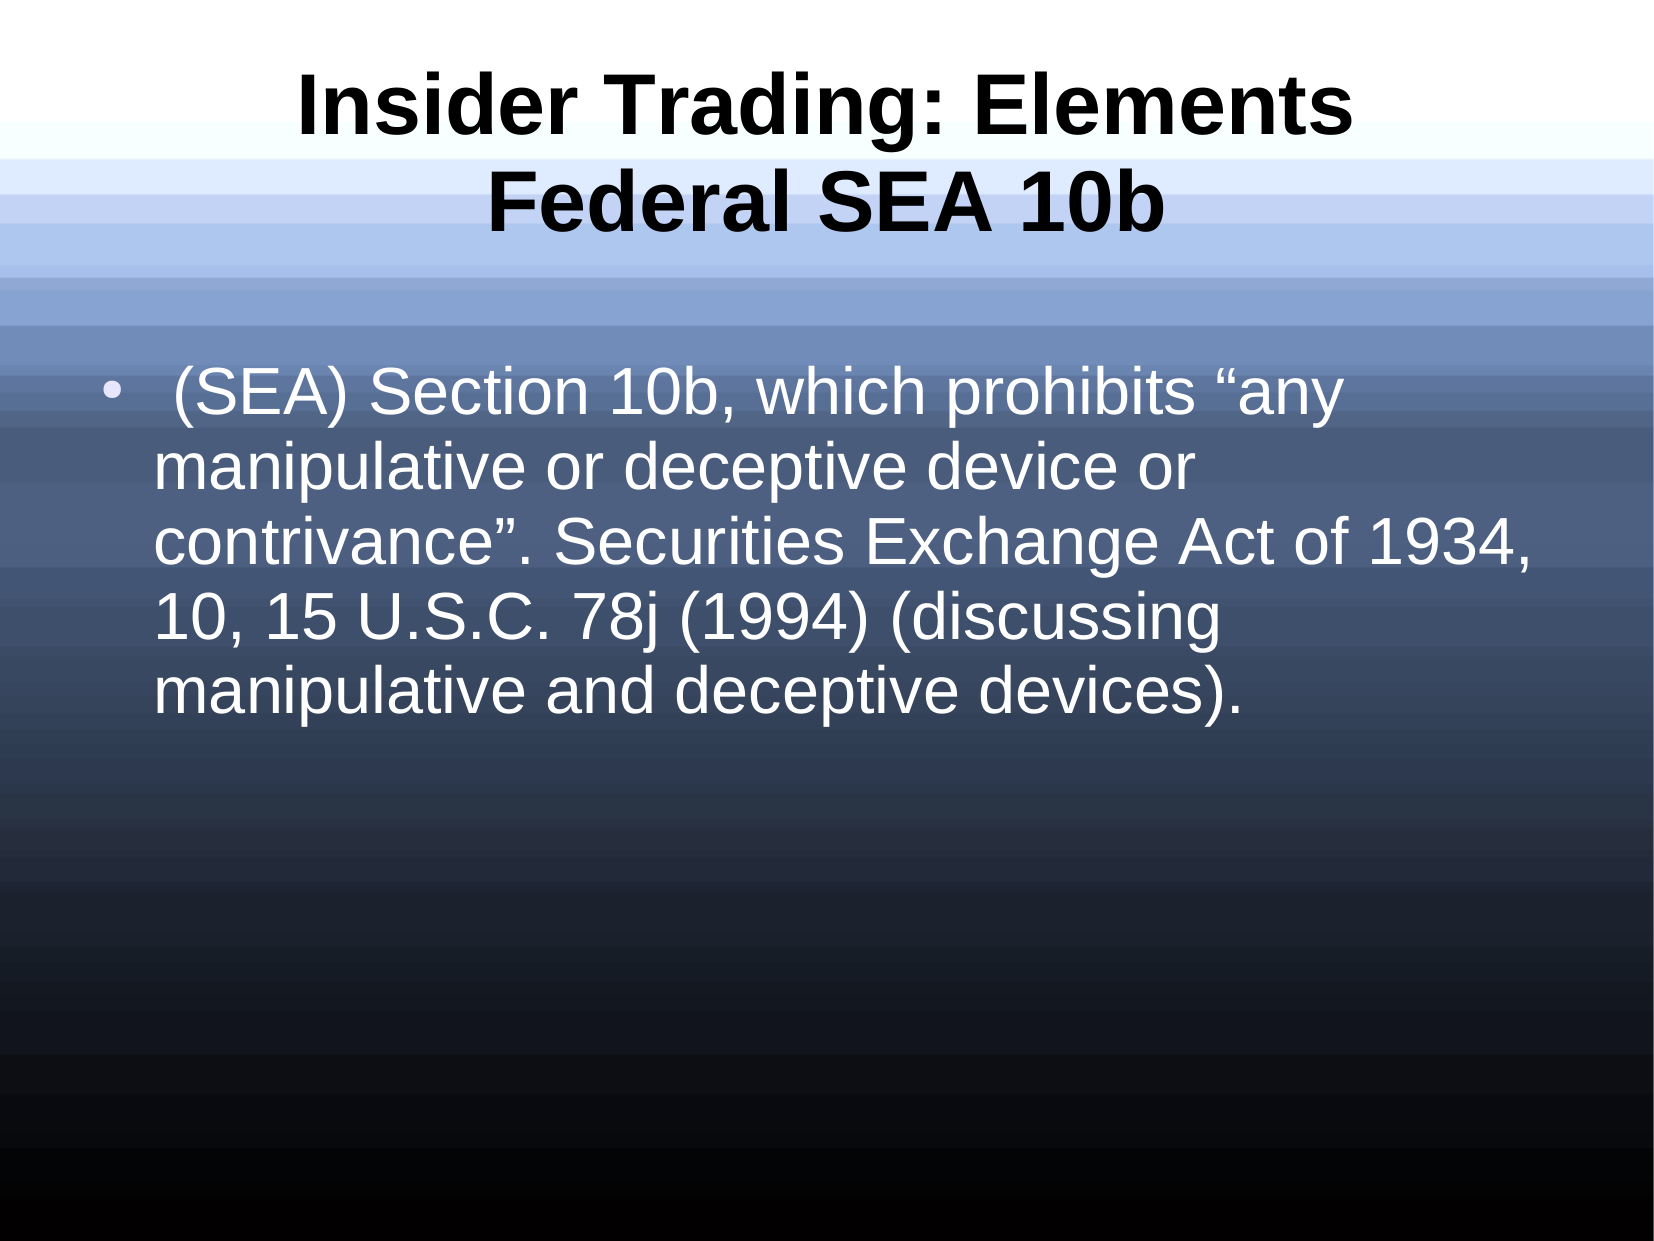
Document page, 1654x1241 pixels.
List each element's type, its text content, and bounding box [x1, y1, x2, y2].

picture [0, 0, 1654, 1241]
title Insider Trading: Elements Federal SEA 10b [82, 49, 1571, 257]
list (SEA) Section 10b, which prohibits “any manipulative or deceptive device or contrivance”. Securities Exchange Act of 1934, 10, 15 U.S.C. 78j (1994) (discussing manipulative and deceptive devices). [82, 354, 1571, 1109]
